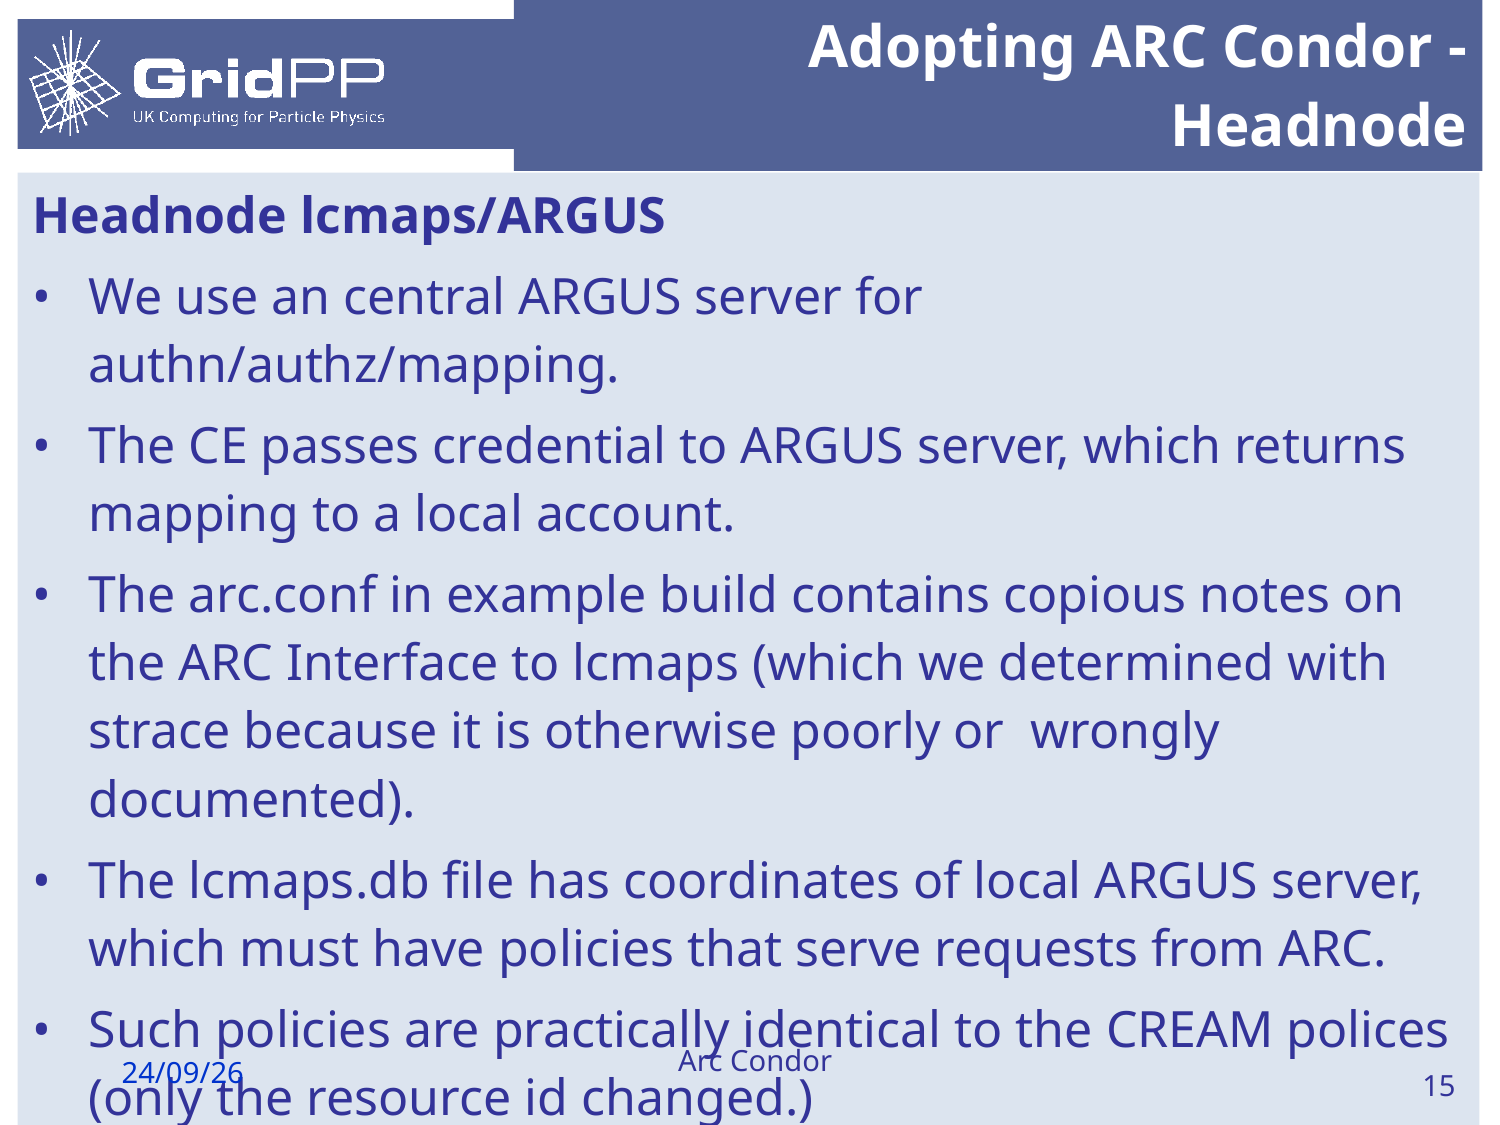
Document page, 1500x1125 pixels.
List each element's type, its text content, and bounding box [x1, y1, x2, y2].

picture [29, 30, 384, 136]
text_box 02/03/16 [29, 1046, 337, 1095]
text_box Arc Condor [536, 1034, 975, 1094]
title Adopting ARC Condor - Headnode [513, 19, 1483, 149]
text_box <number> [1388, 1059, 1471, 1094]
list Headnode lcmaps/ARGUS We use an central ARGUS server for authn/authz/mapping. The CE passes credential to ARGUS server, which returns mapping to a local account. The arc.conf in example build contains copious notes on the ARC Interface to lcmaps (which we determined with strace because it is otherwise poorly or wrongly documented). The lcmaps.db file has coordinates of local ARGUS server, which must have policies that serve requests from ARC. Such policies are practically identical to the CREAM polices (only the resource id changed.) [17, 172, 1480, 959]
